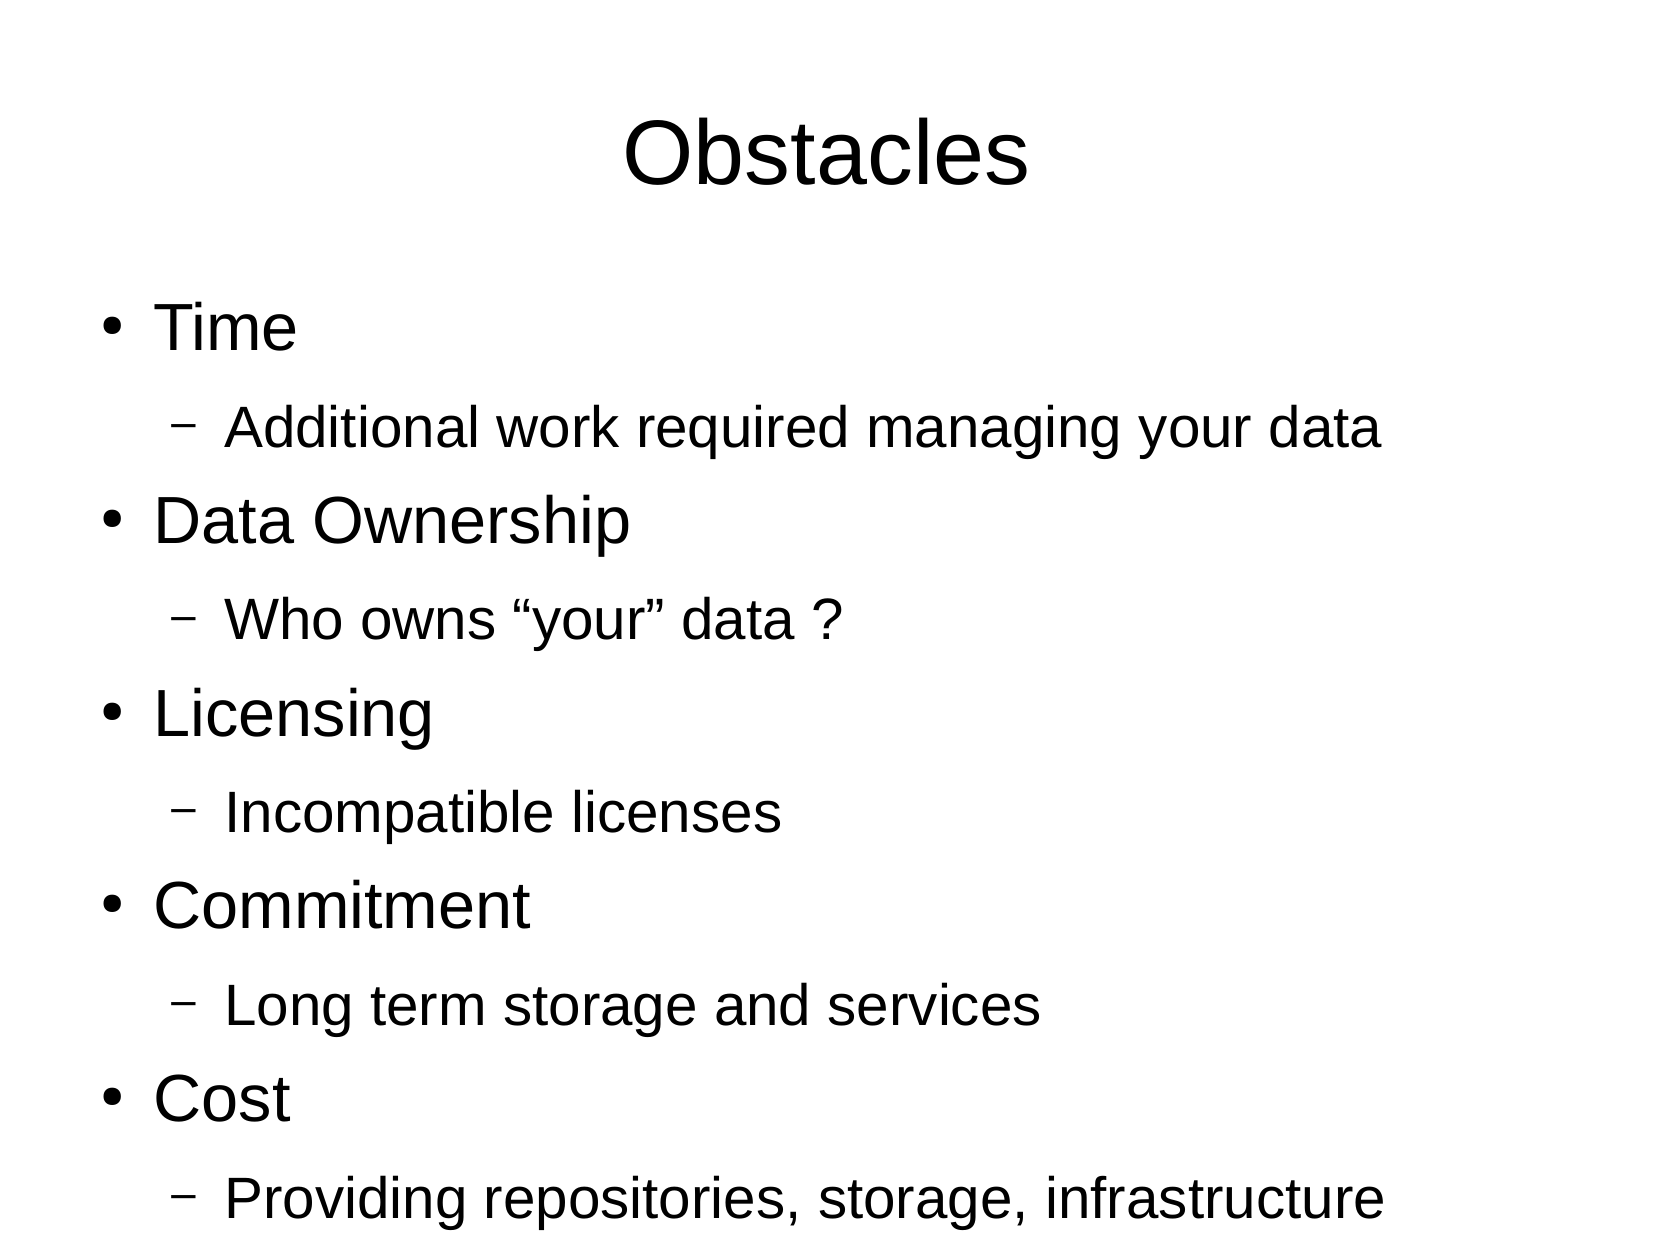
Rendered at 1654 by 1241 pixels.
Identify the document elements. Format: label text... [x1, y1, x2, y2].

list Time Additional work required managing your data Data Ownership Who owns “your” data ? Licensing Incompatible licenses Commitment Long term storage and services Cost Providing repositories, storage, infrastructure [82, 290, 1571, 1230]
title Obstacles [82, 49, 1571, 257]
